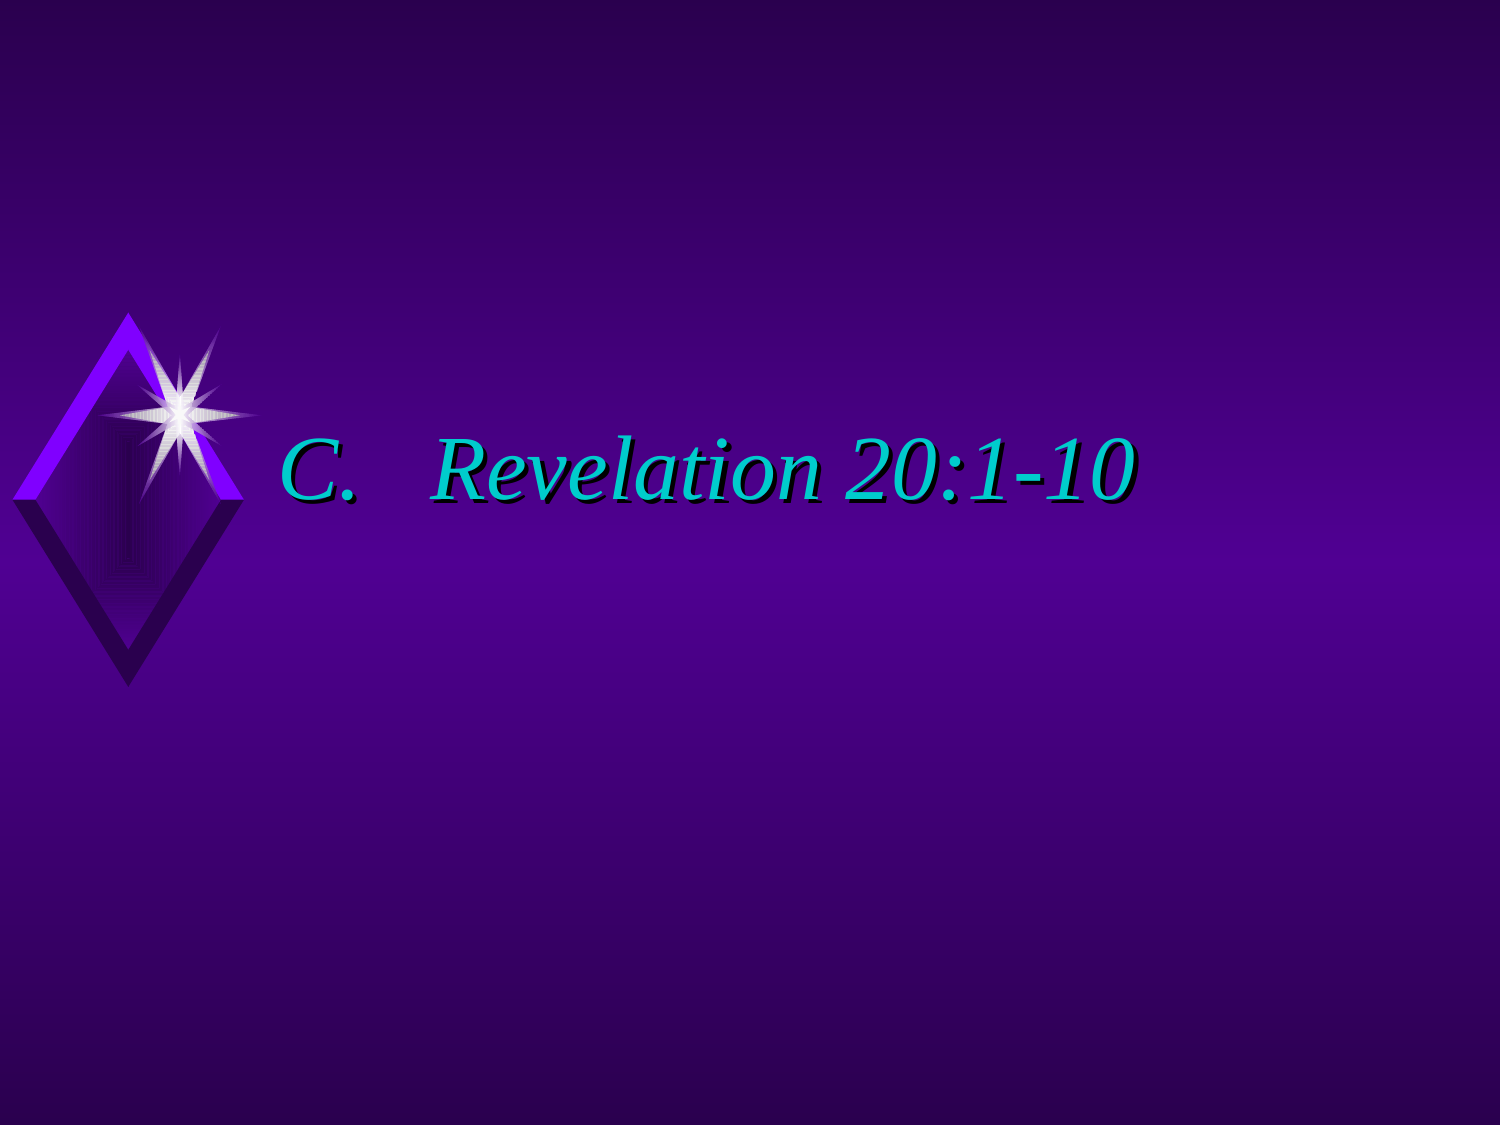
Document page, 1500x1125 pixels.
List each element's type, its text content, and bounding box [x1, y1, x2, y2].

title C. Revelation 20:1-10 [262, 374, 1500, 563]
